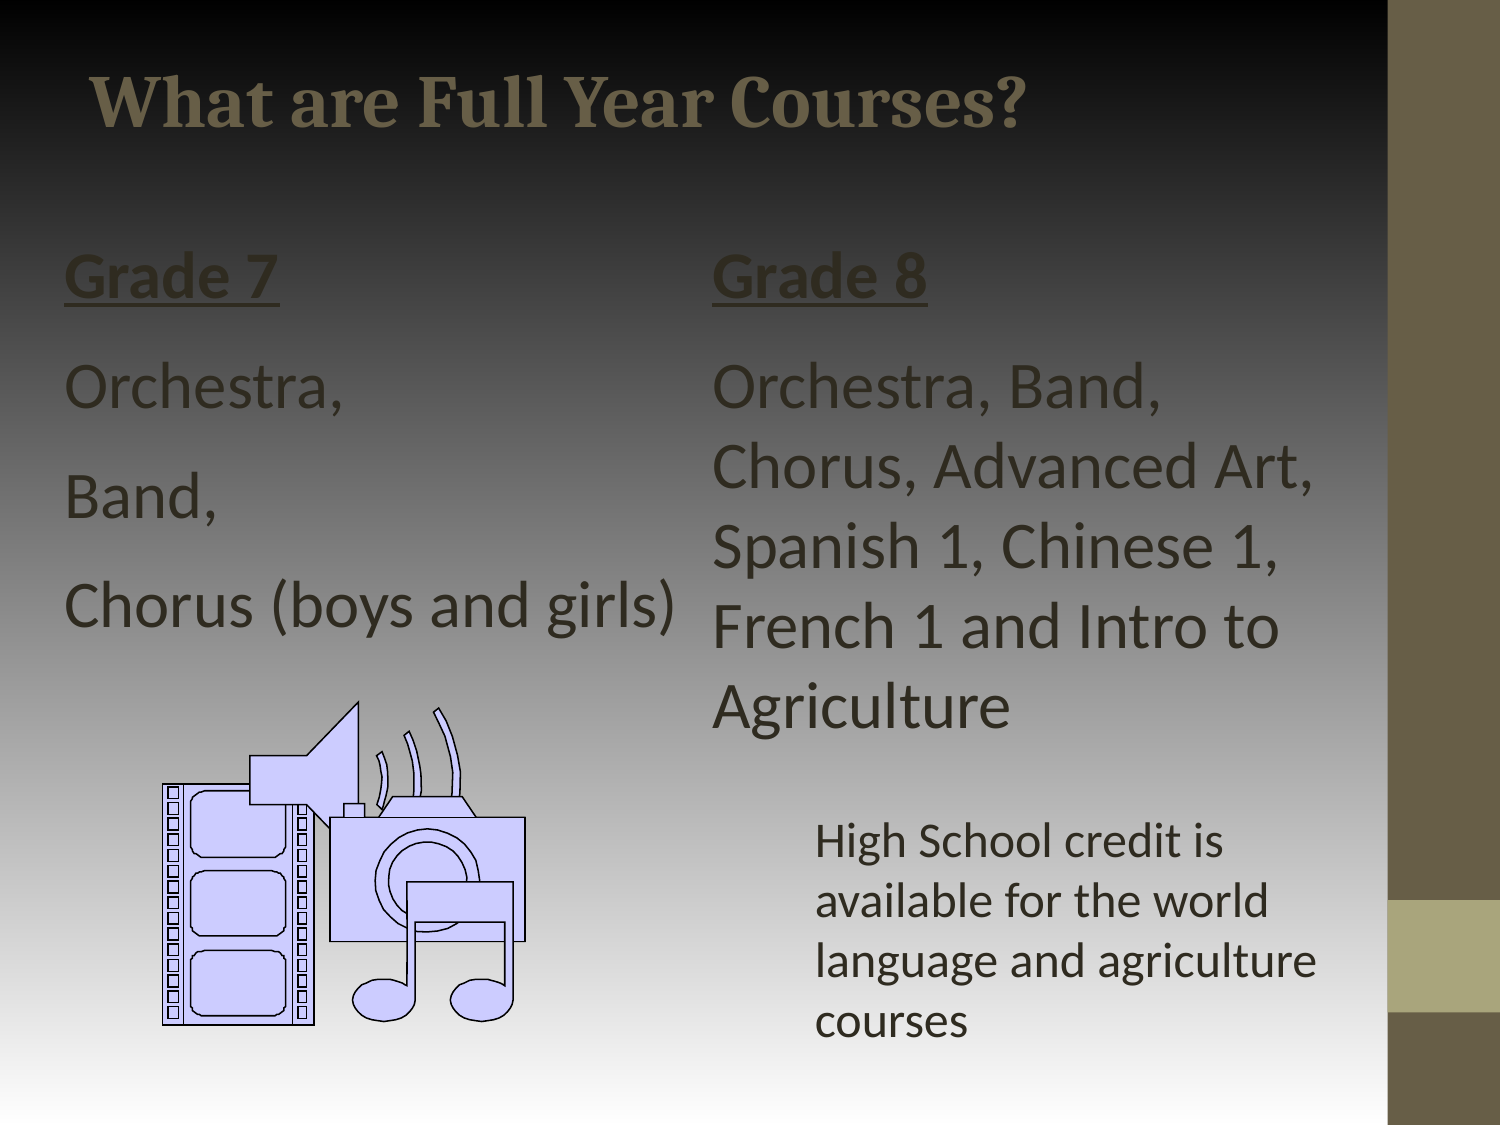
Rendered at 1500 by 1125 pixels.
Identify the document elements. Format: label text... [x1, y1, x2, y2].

title What are Full Year Courses? [75, 45, 1325, 224]
text_box [162, 701, 525, 1025]
list Grade 7 Orchestra, Band, Chorus (boys and girls) [49, 224, 697, 738]
list Grade 8 Orchestra, Band, Chorus, Advanced Art, Spanish 1, Chinese 1, French 1 and Intro to Agriculture [697, 224, 1360, 813]
text_box High School credit is available for the world language and agriculture courses [799, 750, 1413, 1055]
